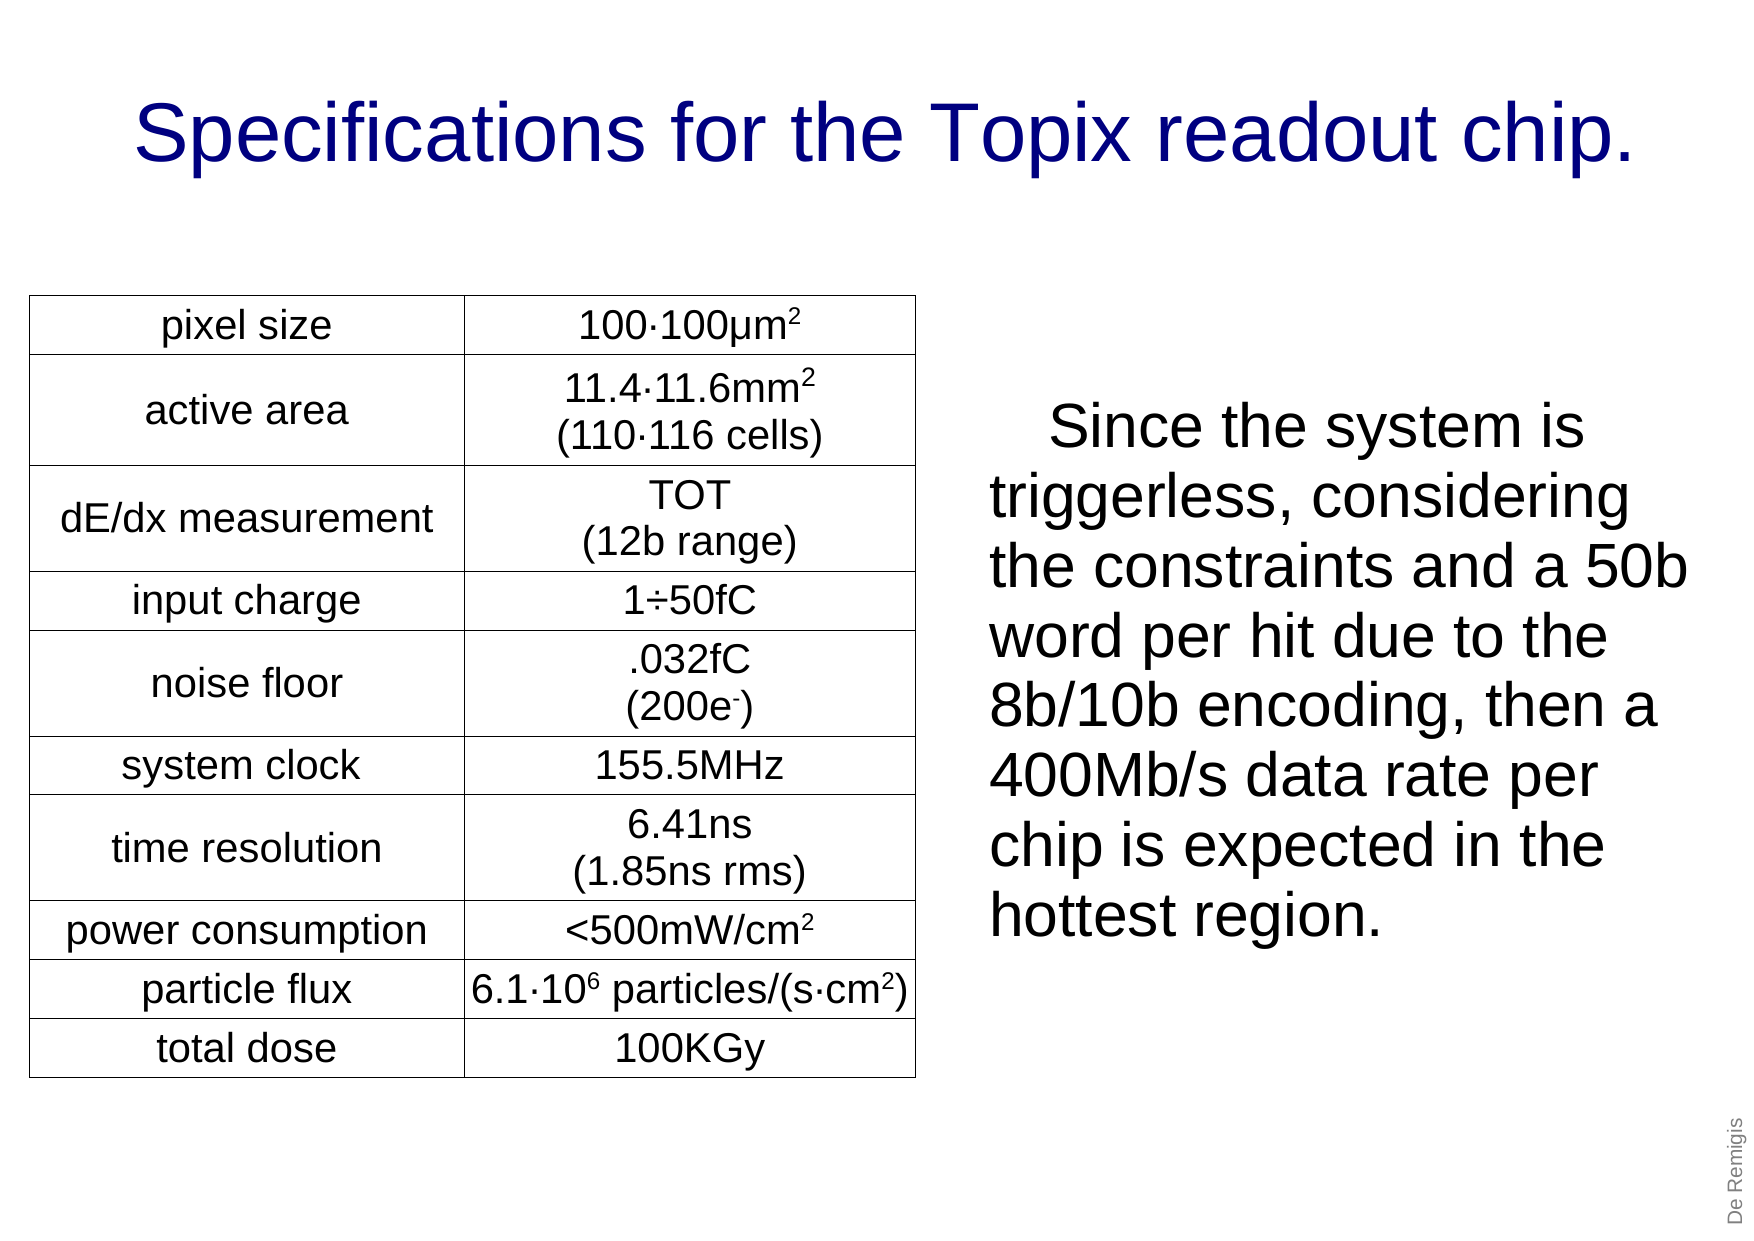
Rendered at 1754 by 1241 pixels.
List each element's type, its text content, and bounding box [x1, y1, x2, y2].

table_cell noise floor [30, 631, 464, 736]
table_cell dE/dx measurement [30, 466, 464, 571]
title Specifications for the Topix readout chip. [29, 29, 1743, 236]
table_cell <500mW/cm2 [465, 901, 915, 959]
table_cell power consumption [30, 901, 464, 959]
table_cell TOT (12b range) [465, 466, 915, 571]
table_cell particle flux [30, 960, 464, 1018]
table_cell 6.41ns (1.85ns rms) [465, 795, 915, 900]
table_cell 1÷50fC [465, 572, 915, 630]
table_cell time resolution [30, 795, 464, 900]
table_cell .032fC (200e-) [465, 631, 915, 736]
table_header pixel size [30, 296, 464, 354]
table_cell 100KGy [465, 1019, 915, 1077]
table_cell 155.5MHz [465, 737, 915, 794]
table_cell input charge [30, 572, 464, 630]
table_header 100·100μm2 [465, 296, 915, 354]
table_cell total dose [30, 1019, 464, 1077]
text_box Since the system is triggerless, considering the constraints and a 50b word per hit due to the 8b/10b encoding, then a 400Mb/s data rate per chip is expected in the hottest region. [974, 383, 1743, 1211]
table_cell system clock [30, 737, 464, 794]
table_cell 6.1·106 particles/(s·cm2) [465, 960, 915, 1018]
table_cell 11.4·11.6mm2 (110·116 cells) [465, 355, 915, 465]
table_cell active area [30, 355, 464, 465]
